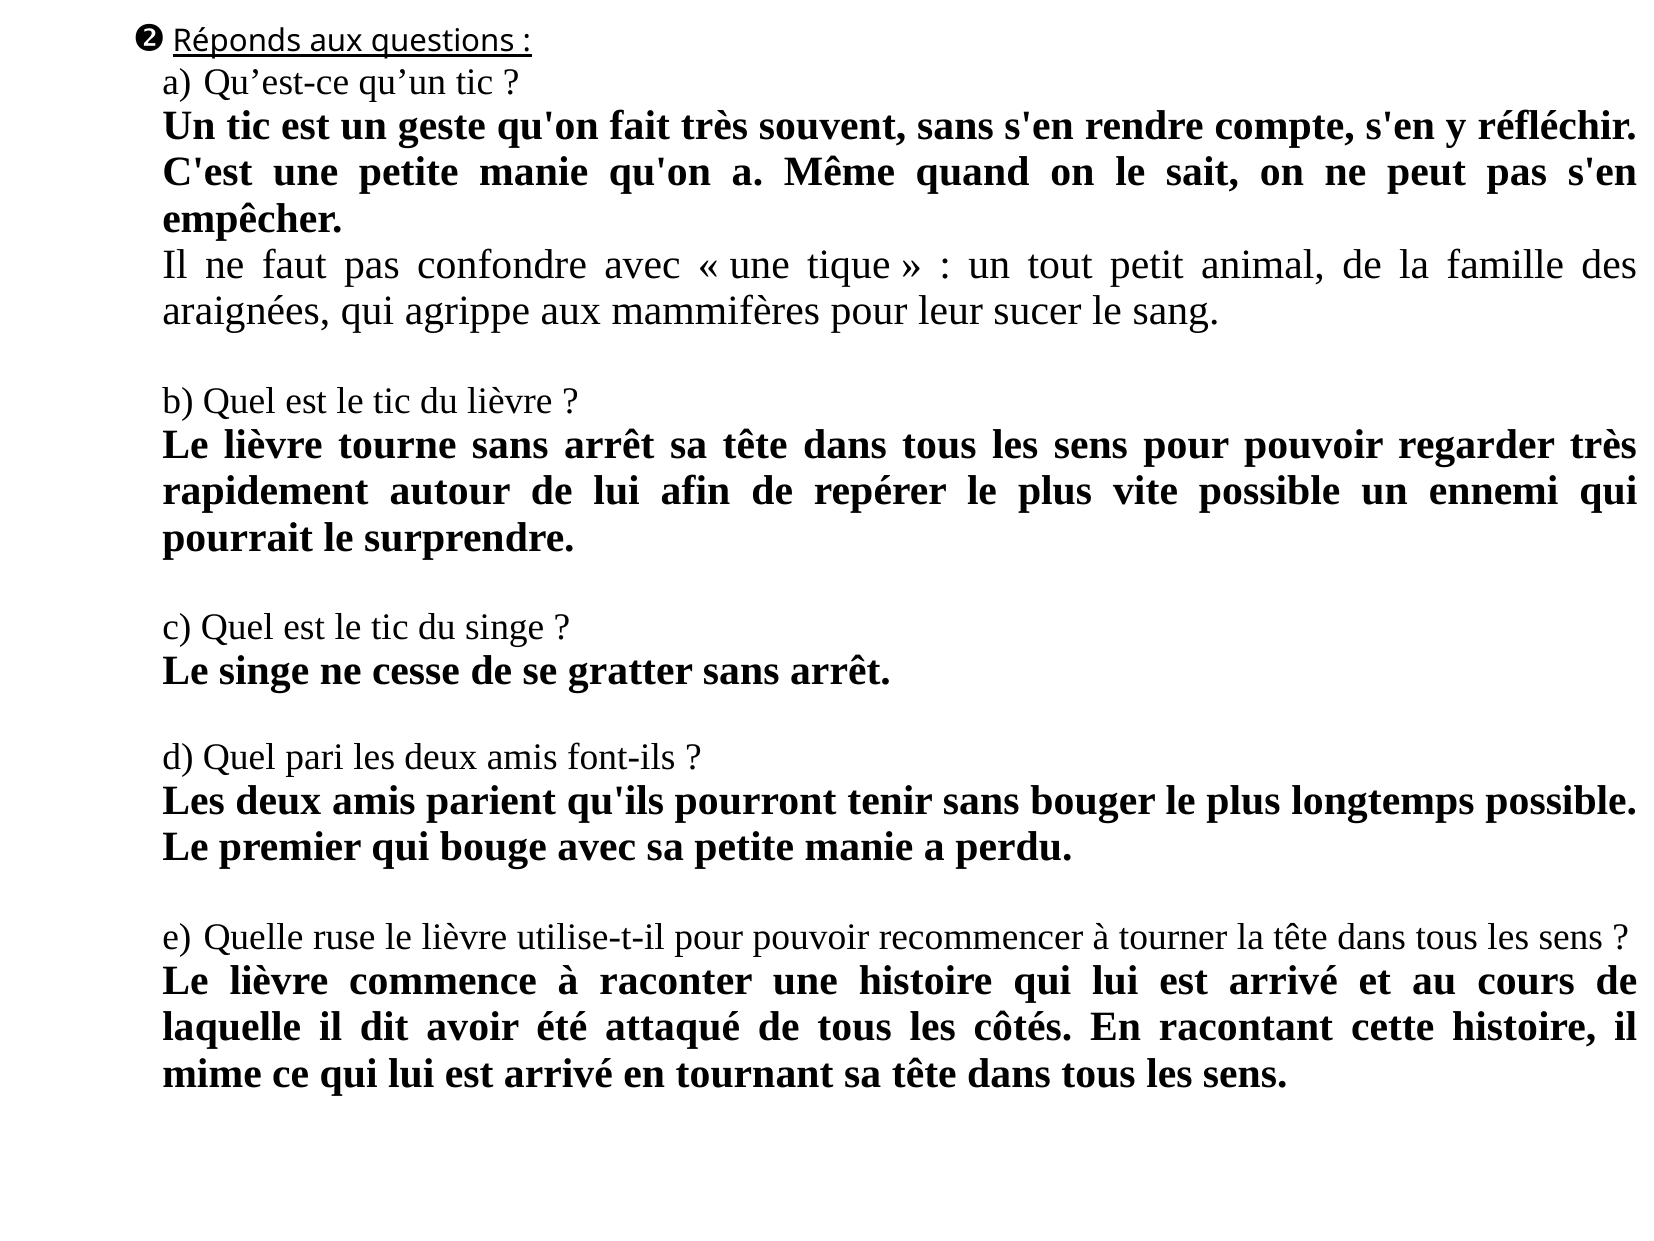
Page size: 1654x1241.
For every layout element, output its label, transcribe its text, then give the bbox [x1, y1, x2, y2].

text_box v Réponds aux questions : a) Qu’est-ce qu’un tic ? Un tic est un geste qu'on fait très souvent, sans s'en rendre compte, s'en y réfléchir. C'est une petite manie qu'on a. Même quand on le sait, on ne peut pas s'en empêcher. Il ne faut pas confondre avec « une tique » : un tout petit animal, de la famille des araignées, qui agrippe aux mammifères pour leur sucer le sang. b) Quel est le tic du lièvre ? Le lièvre tourne sans arrêt sa tête dans tous les sens pour pouvoir regarder très rapidement autour de lui afin de repérer le plus vite possible un ennemi qui pourrait le surprendre. c) Quel est le tic du singe ? Le singe ne cesse de se gratter sans arrêt. d) Quel pari les deux amis font-ils ? Les deux amis parient qu'ils pourront tenir sans bouger le plus longtemps possible. Le premier qui bouge avec sa petite manie a perdu. e) Quelle ruse le lièvre utilise-t-il pour pouvoir recommencer à tourner la tête dans tous les sens ? Le lièvre commence à raconter une histoire qui lui est arrivé et au cours de laquelle il dit avoir été attaqué de tous les côtés. En racontant cette histoire, il mime ce qui lui est arrivé en tournant sa tête dans tous les sens. [117, 0, 1654, 1117]
